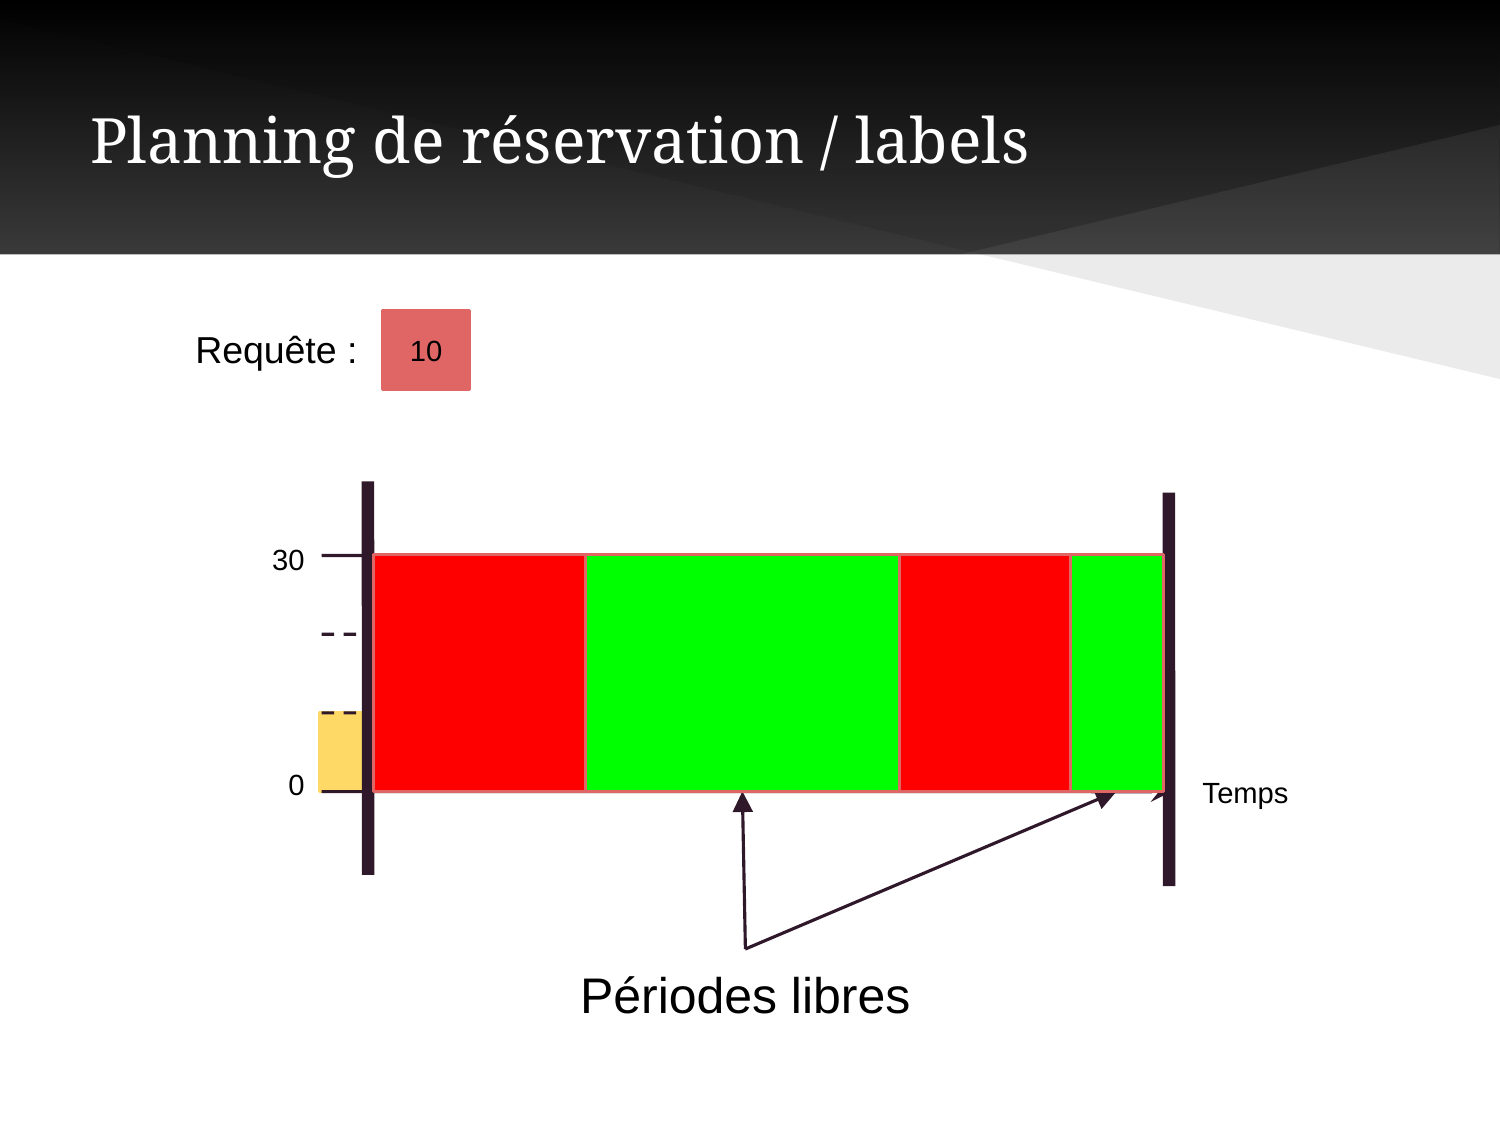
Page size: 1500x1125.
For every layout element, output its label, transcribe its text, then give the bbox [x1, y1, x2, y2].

text_box [373, 554, 1164, 792]
title Planning de réservation / labels [75, 45, 1425, 233]
text_box 30 [211, 526, 320, 584]
text_box Périodes libres [472, 949, 1019, 1028]
text_box 0 [211, 751, 320, 809]
text_box Temps [1187, 759, 1320, 801]
text_box Requête : [180, 310, 1005, 398]
text_box 10 [382, 310, 470, 390]
text_box [319, 712, 361, 792]
